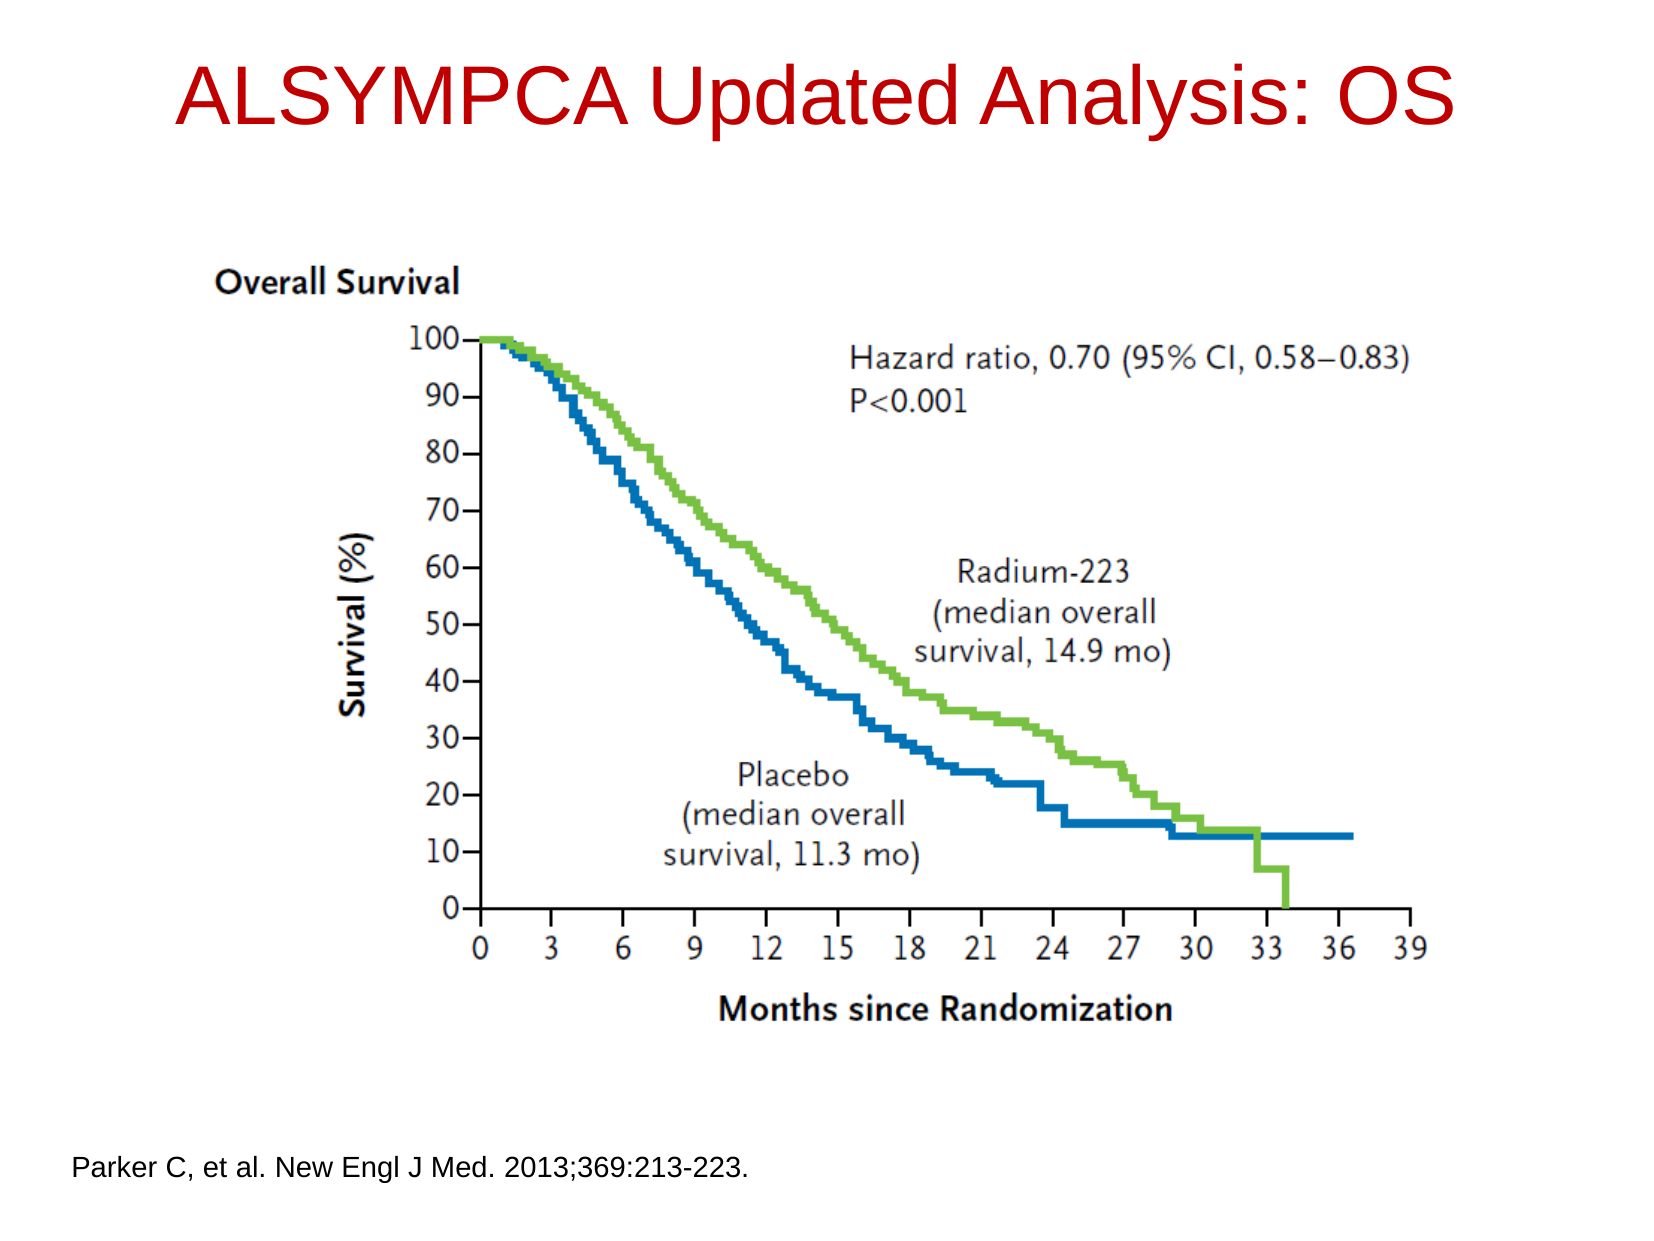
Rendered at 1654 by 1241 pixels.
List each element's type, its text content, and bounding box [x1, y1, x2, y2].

picture [203, 257, 1451, 1048]
text_box ALSYMPCA Updated Analysis: OS [67, 41, 1566, 180]
text_box Parker C, et al. New Engl J Med. 2013;369:213-223. [56, 1143, 1544, 1192]
